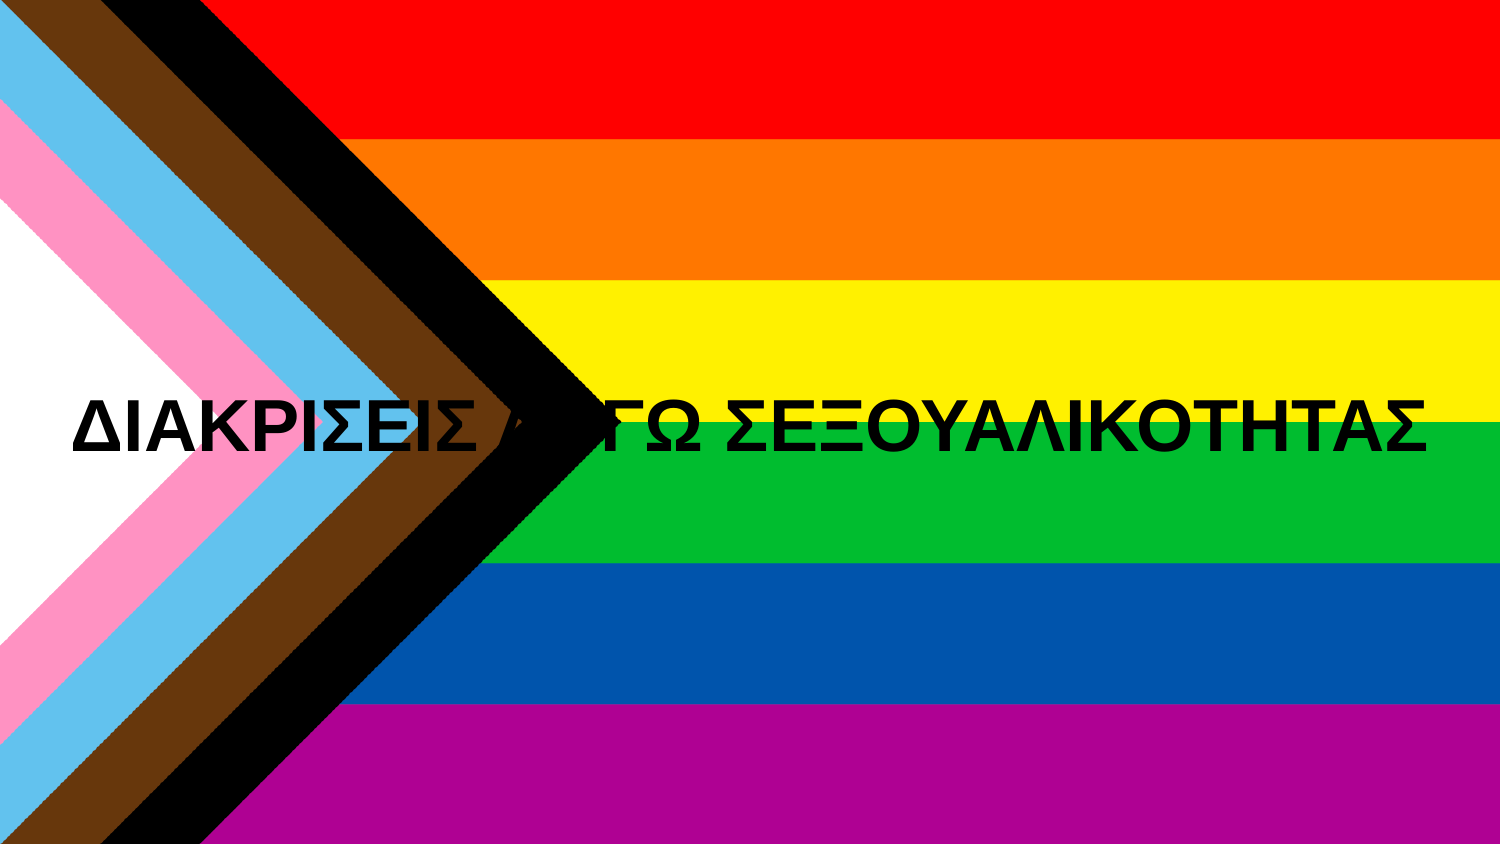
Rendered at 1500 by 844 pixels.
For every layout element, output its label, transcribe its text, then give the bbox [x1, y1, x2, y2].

picture [0, 0, 1500, 844]
title ΔΙΑΚΡΙΣΕΙΣ ΛΟΓΩ ΣΕΞΟΥΑΛΙΚΟΤΗΤΑΣ [51, 352, 1449, 491]
